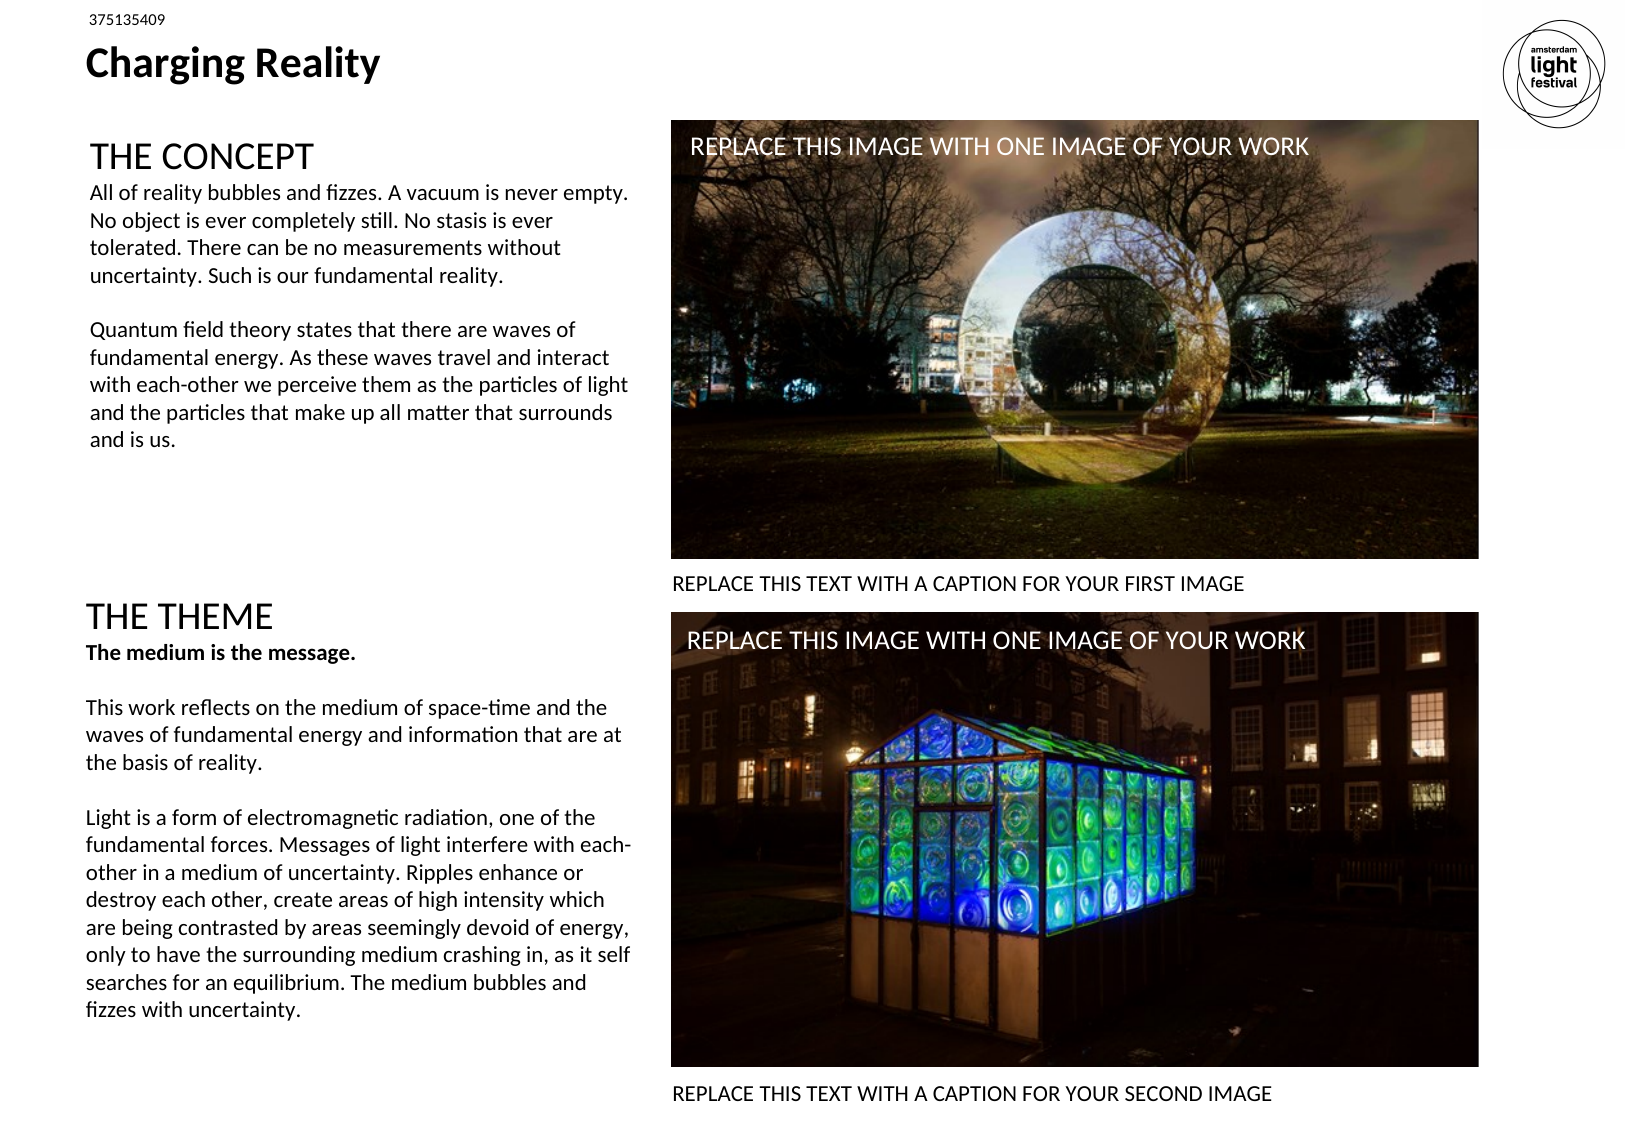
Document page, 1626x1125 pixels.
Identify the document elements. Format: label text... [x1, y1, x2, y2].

picture [1482, 0, 1626, 149]
text_box REPLACE THIS IMAGE WITH ONE IMAGE OF YOUR WORK [675, 120, 1325, 169]
text_box Charging Reality [71, 26, 1367, 95]
text_box REPLACE THIS TEXT WITH A CAPTION FOR YOUR FIRST IMAGE [657, 561, 1479, 605]
picture [671, 612, 1479, 1067]
text_box THE CONCEPT All of reality bubbles and fizzes. A vacuum is never empty. No object is ever completely still. No stasis is ever tolerated. There can be no measurements without uncertainty. Such is our fundamental reality. Quantum field theory states that there are waves of fundamental energy. As these waves travel and interact with each-other we perceive them as the particles of light and the particles that make up all matter that surrounds and is us. [74, 122, 658, 516]
text_box 375135409 [74, 1, 658, 37]
picture [671, 120, 1479, 559]
text_box REPLACE THIS IMAGE WITH ONE IMAGE OF YOUR WORK [672, 614, 1321, 663]
text_box REPLACE THIS TEXT WITH A CAPTION FOR YOUR SECOND IMAGE [657, 1070, 1479, 1114]
text_box THE THEME The medium is the message. This work reflects on the medium of space-time and the waves of fundamental energy and information that are at the basis of reality. Light is a form of electromagnetic radiation, one of the fundamental forces. Messages of light interfere with each-other in a medium of uncertainty. Ripples enhance or destroy each other, create areas of high intensity which are being contrasted by areas seemingly devoid of energy, only to have the surrounding medium crashing in, as it self searches for an equilibrium. The medium bubbles and fizzes with uncertainty. [71, 582, 655, 1030]
